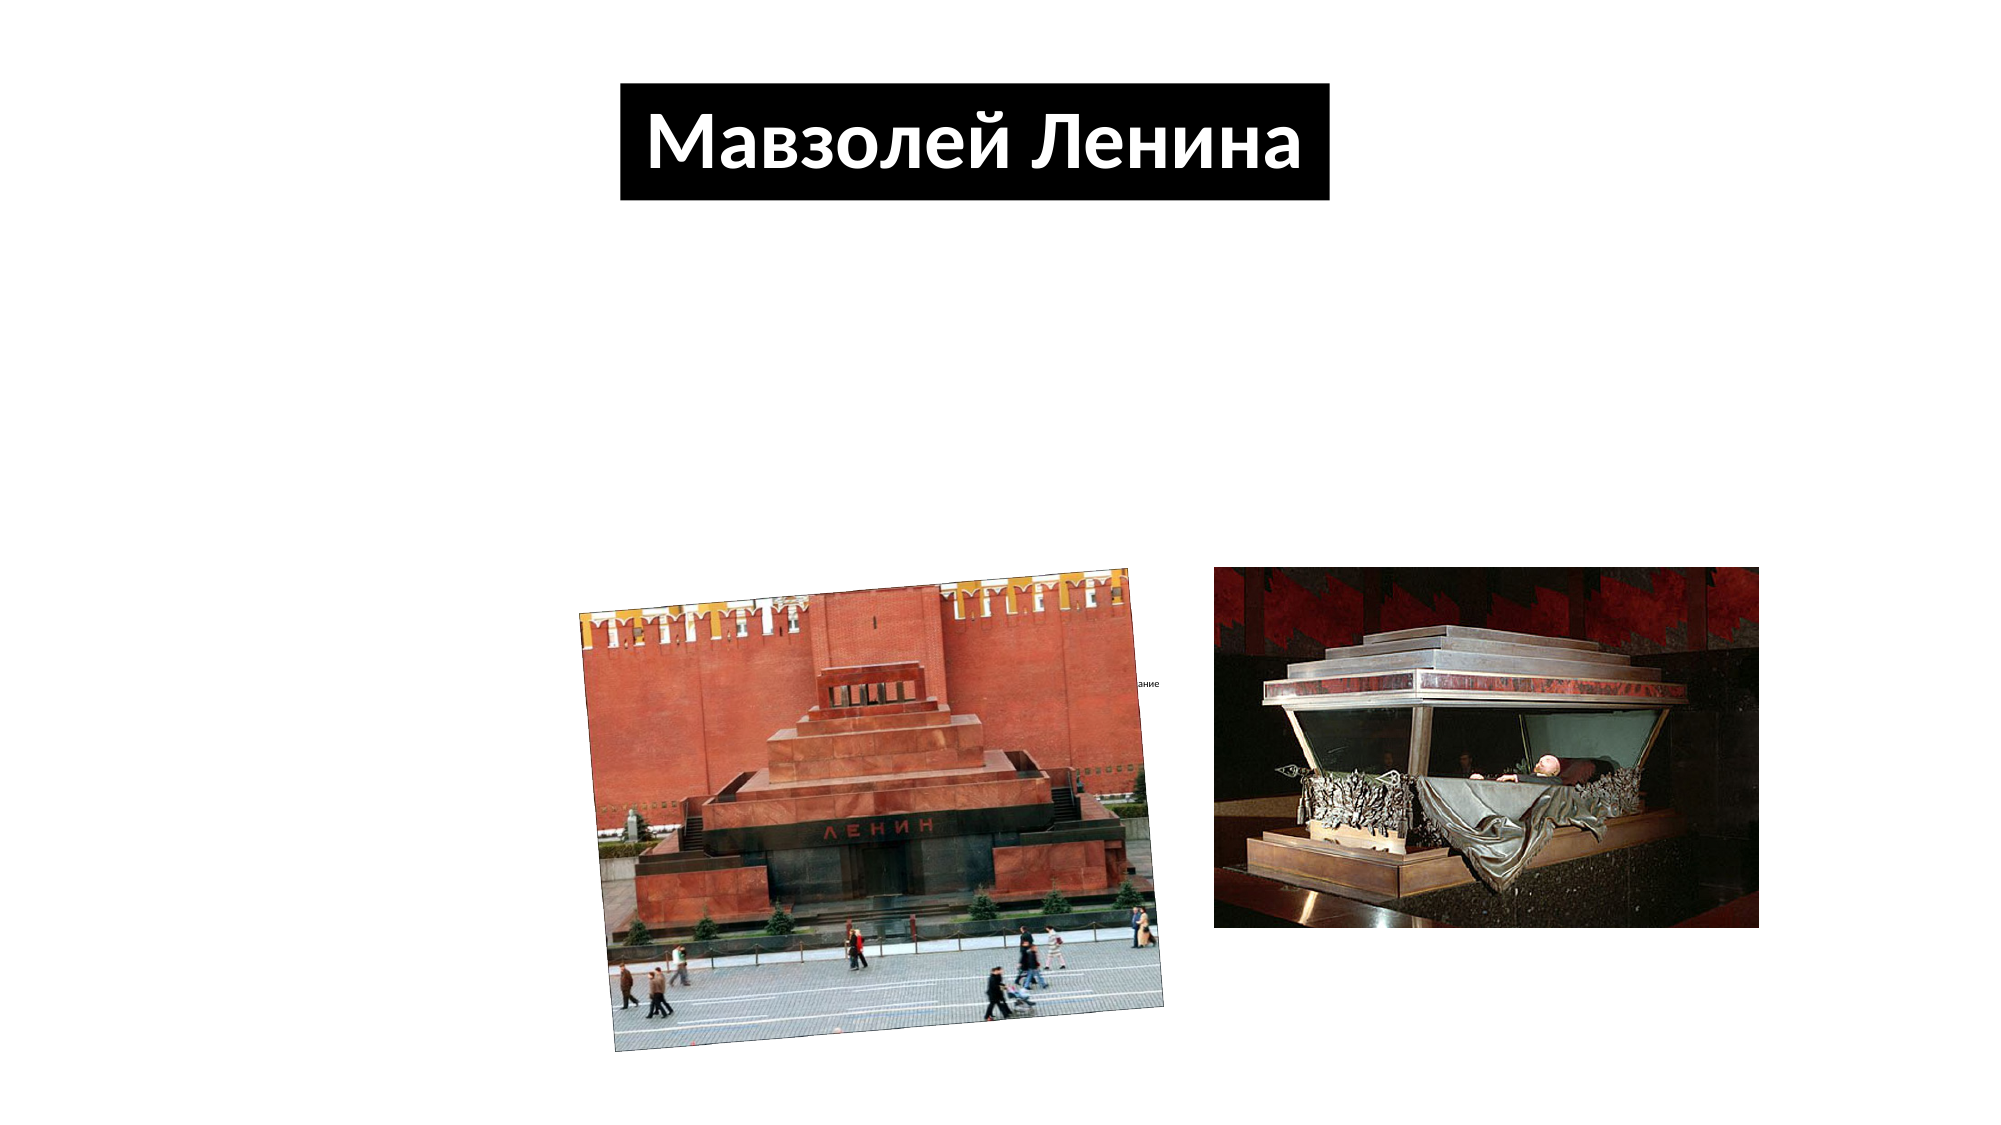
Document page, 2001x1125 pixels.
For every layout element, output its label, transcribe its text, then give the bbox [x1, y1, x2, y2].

text_box Мавзолей Ленина [620, 83, 1330, 201]
picture [1214, 567, 1759, 928]
picture [578, 567, 1164, 1052]
text_box Усыпальница на Красной площади у Кремлёвской стены C 1924 года покоится тело Владимира Ильича Ленина Первое упоминание [112, 324, 1904, 876]
